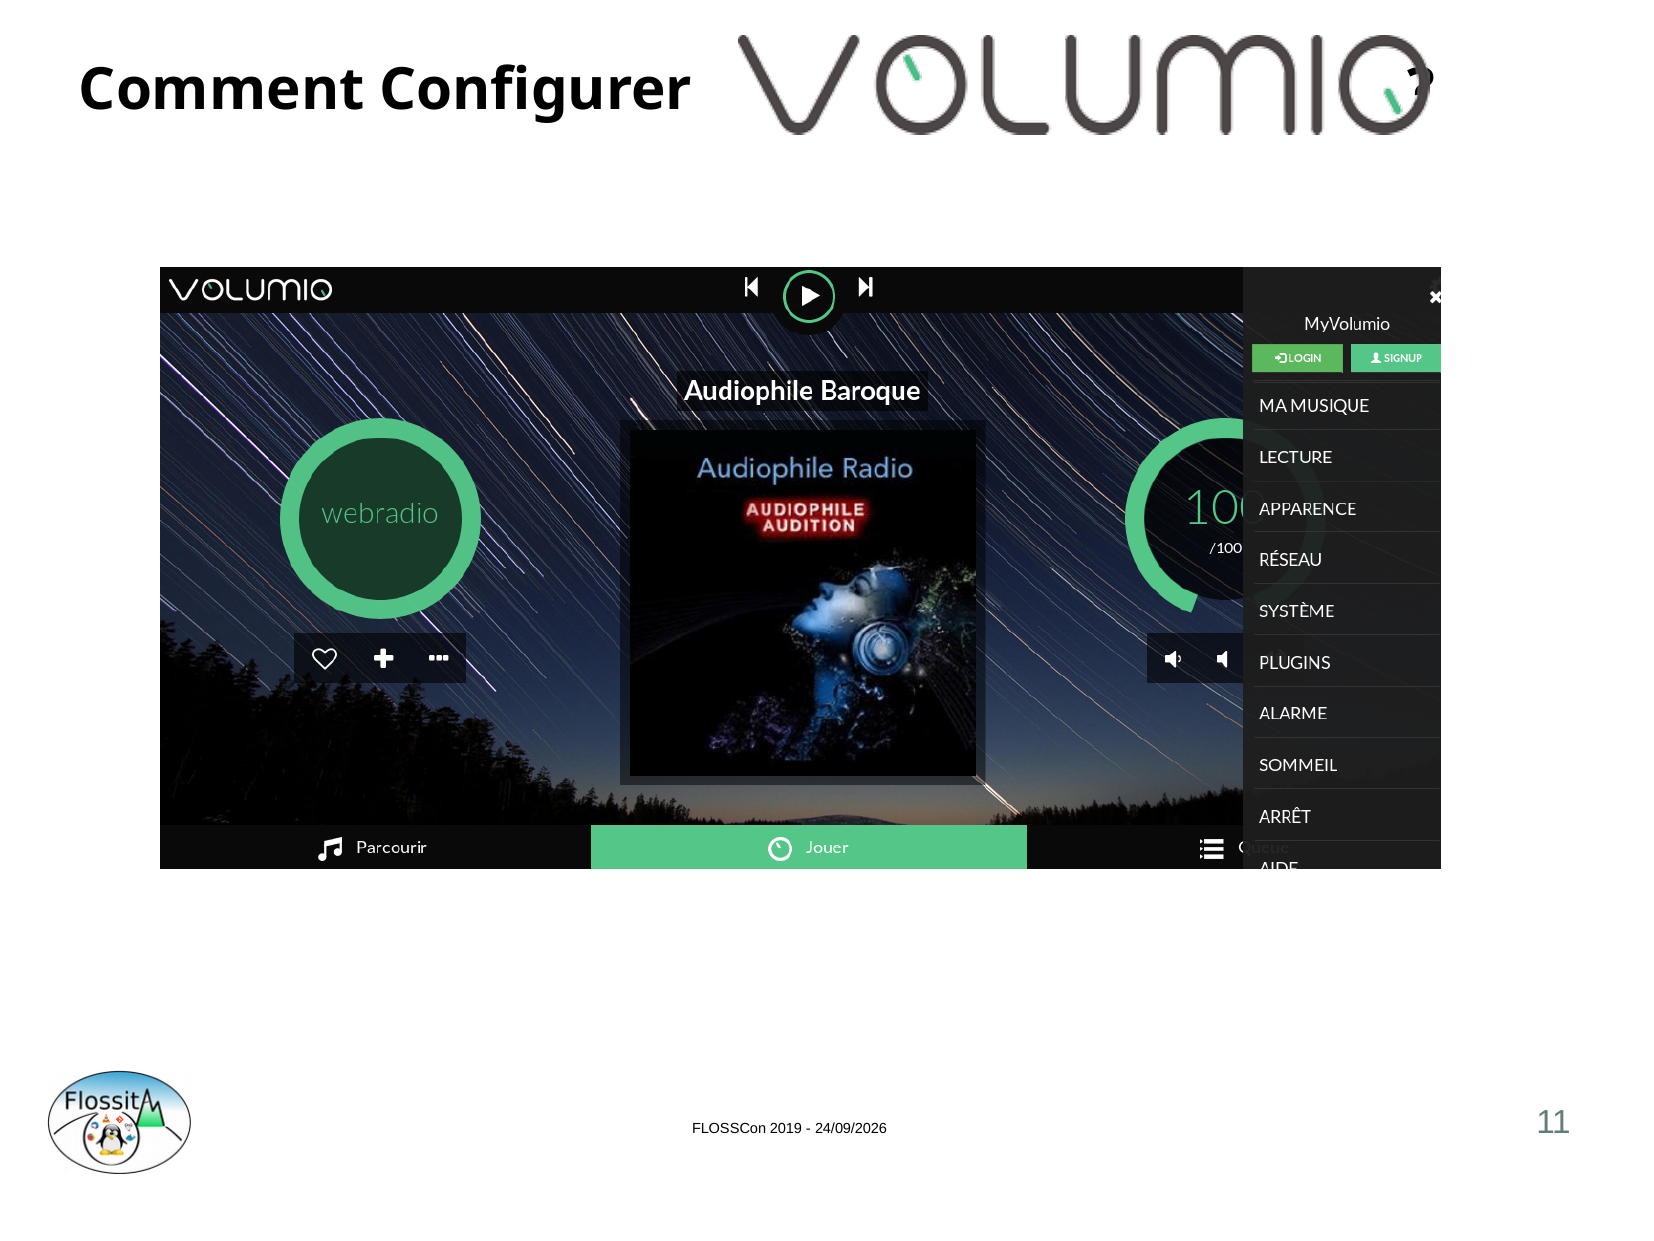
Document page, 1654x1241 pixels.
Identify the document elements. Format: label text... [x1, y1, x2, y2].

picture [47, 1070, 191, 1174]
picture [160, 267, 1441, 869]
picture [738, 35, 1430, 135]
title Comment Configurer ? [63, 43, 1552, 157]
